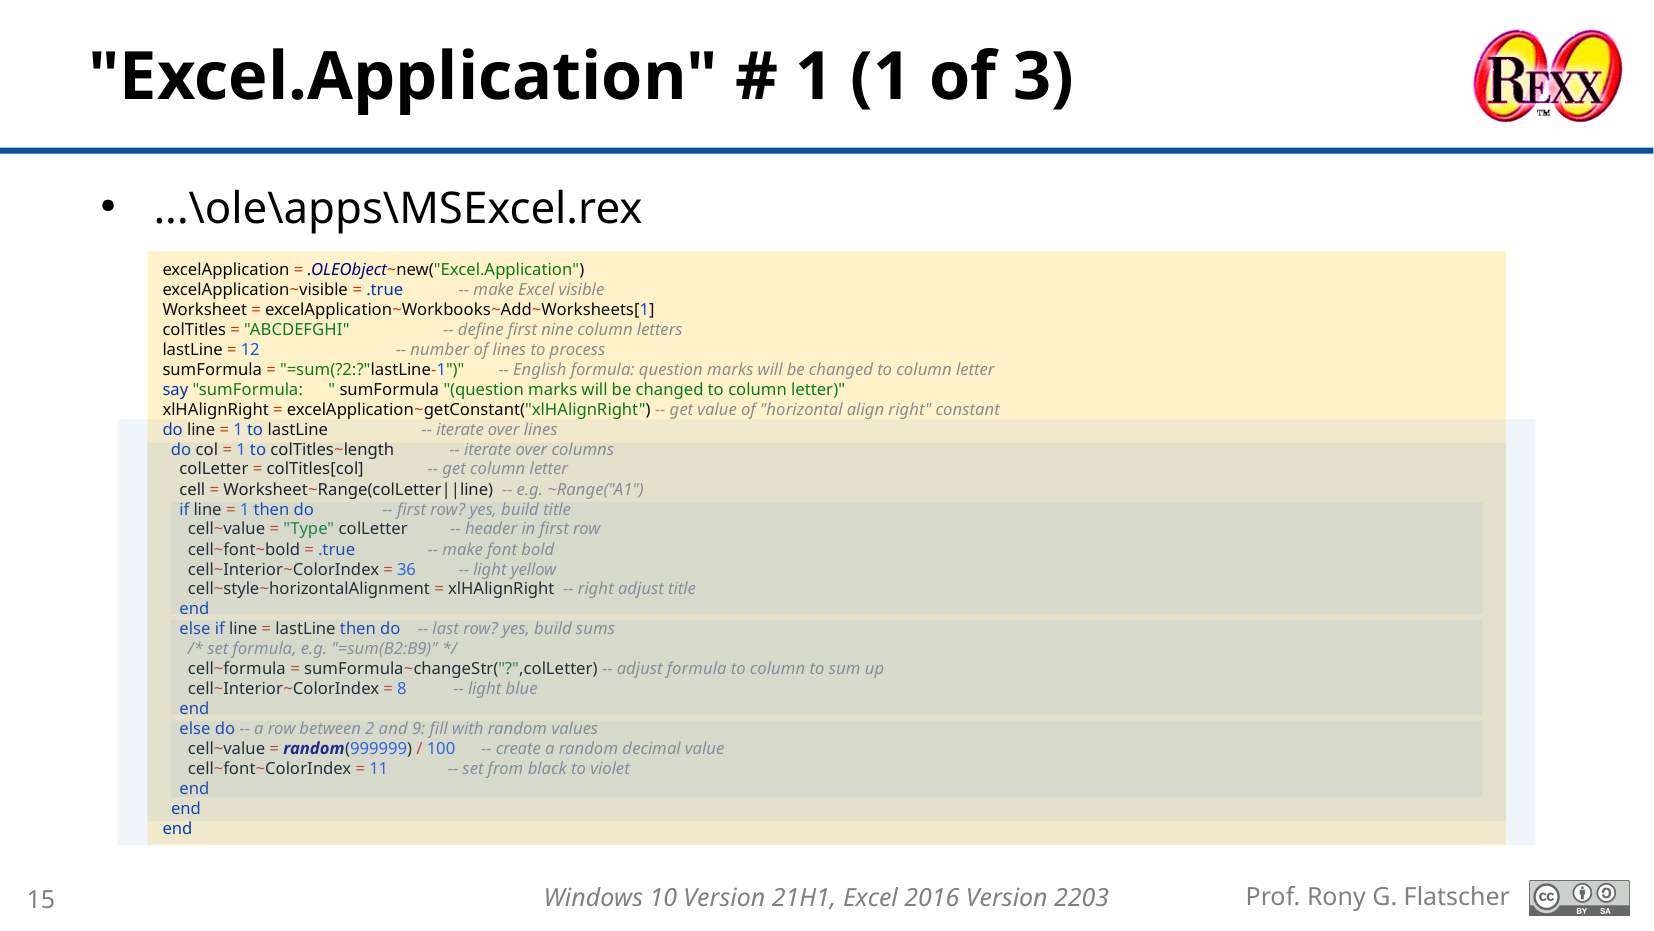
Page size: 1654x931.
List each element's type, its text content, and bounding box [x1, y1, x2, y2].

title "Excel.Application" # 1 (1 of 3) [29, 0, 1654, 148]
text_box Windows 10 Version 21H1, Excel 2016 Version 2203 [0, 874, 1654, 922]
text_box [117, 419, 1536, 846]
list ...\ole\apps\MSExcel.rex [82, 177, 1571, 857]
